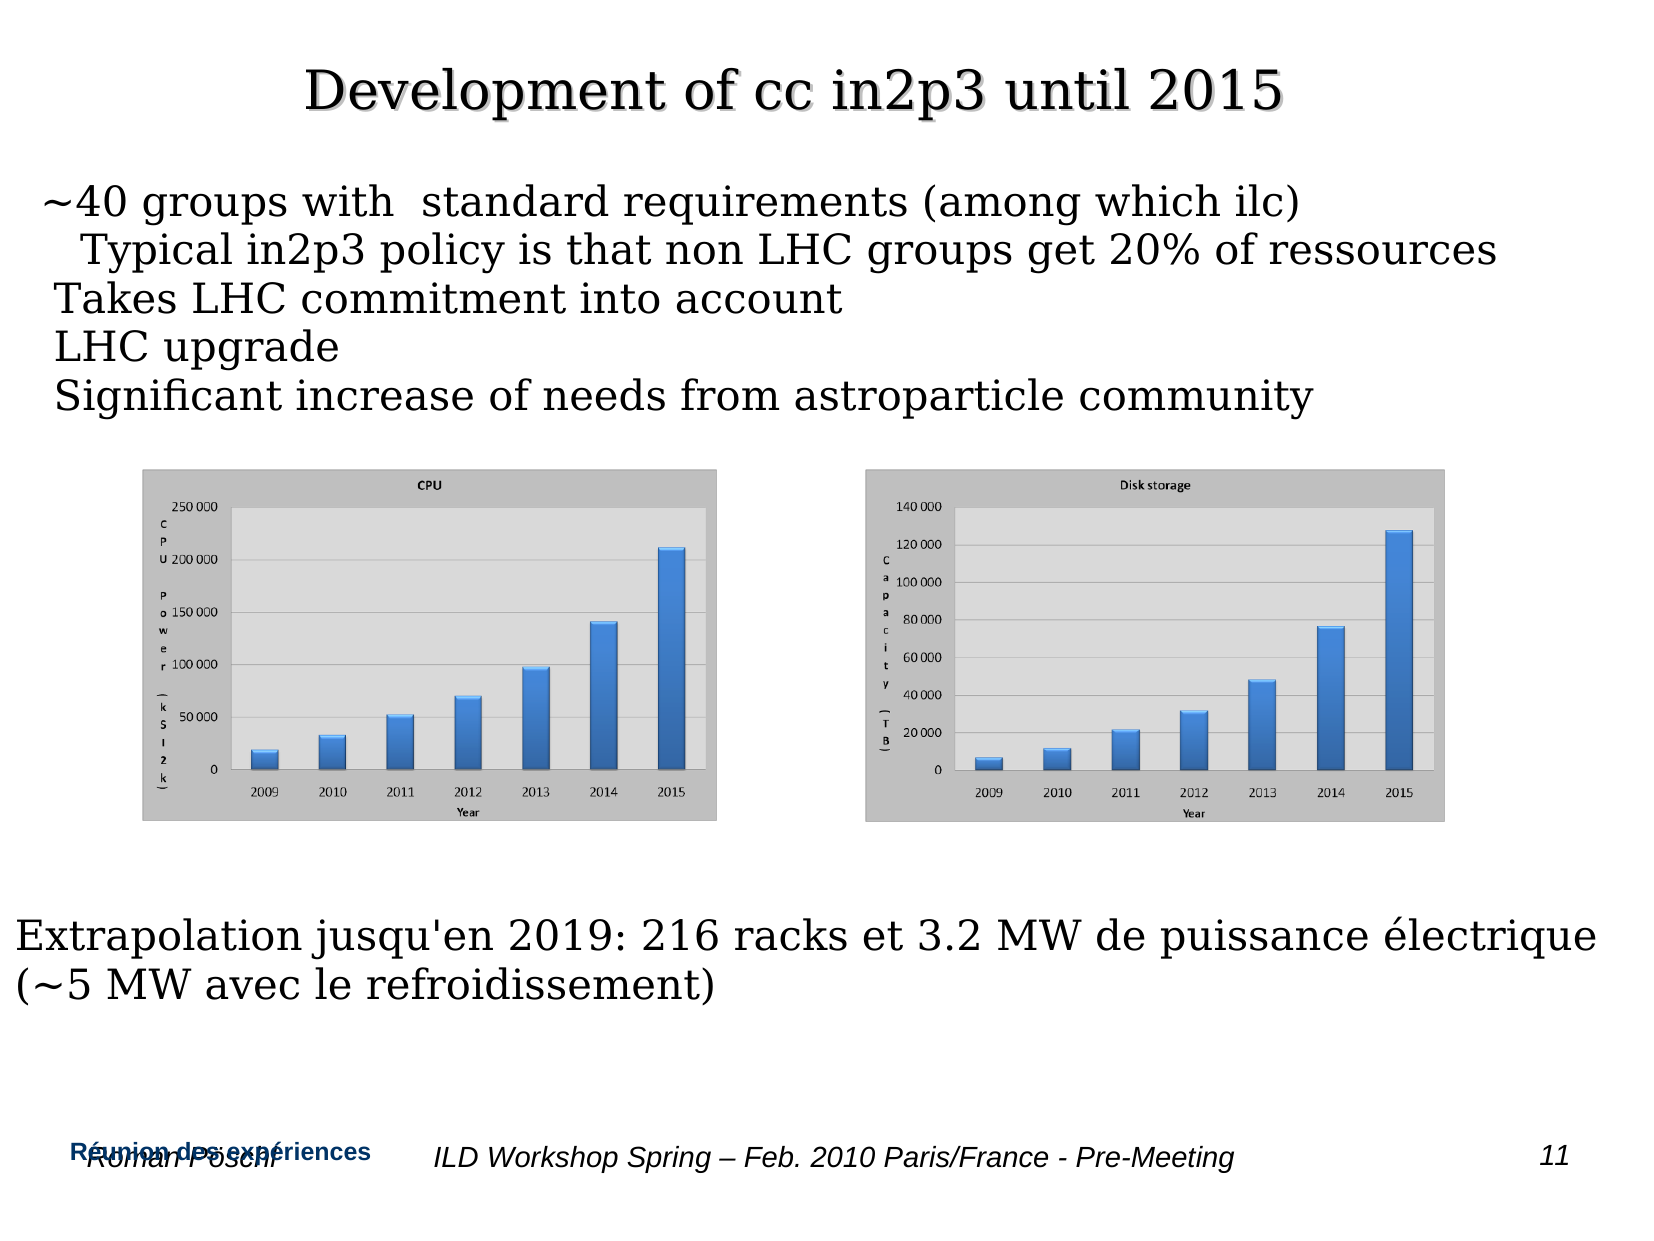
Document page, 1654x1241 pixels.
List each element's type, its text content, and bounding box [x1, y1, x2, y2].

text_box Extrapolation jusqu'en 2019: 216 racks et 3.2 MW de puissance électrique (~5 MW avec le refroidissement) [0, 904, 1654, 1017]
title Development of cc in2p3 until 2015 [180, 51, 1410, 141]
text_box Réunion des expériences [55, 1129, 579, 1241]
text_box ~40 groups with standard requirements (among which ilc) Typical in2p3 policy is that non LHC groups get 20% of ressources Takes LHC commitment into account LHC upgrade Significant increase of needs from astroparticle community [25, 169, 1602, 477]
text_box <number> [1488, 1157, 1613, 1241]
text_box 18 janvier 2010 [1116, 1157, 1461, 1241]
picture [142, 477, 717, 821]
picture [865, 477, 1445, 822]
